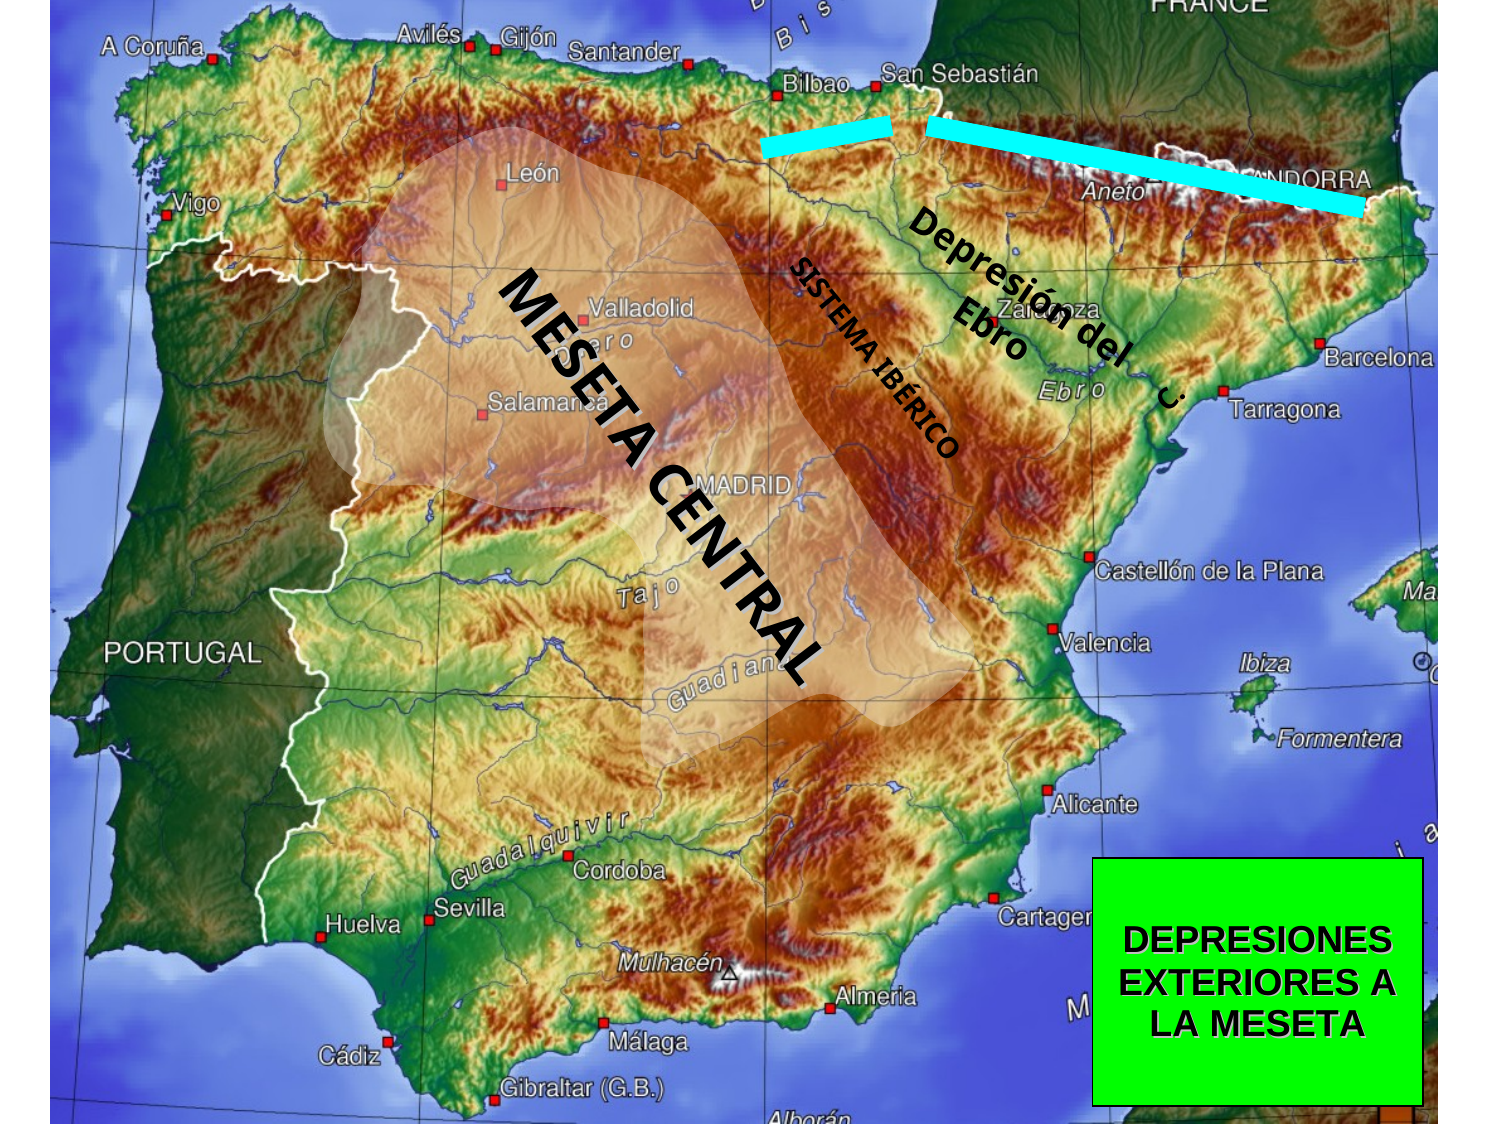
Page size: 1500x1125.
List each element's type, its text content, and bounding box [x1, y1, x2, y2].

text_box [323, 126, 975, 727]
text_box Depresión del Ebro [840, 137, 1186, 442]
text_box DEPRESIONES EXTERIORES A LA MESETA [1092, 857, 1424, 1106]
text_box SISTEMA IBÉRICO [740, 204, 1013, 513]
text_box [640, 594, 750, 768]
text_box MESETA CENTRAL [413, 182, 919, 768]
text_box C. [1021, 253, 1324, 534]
picture [50, 0, 1438, 1124]
